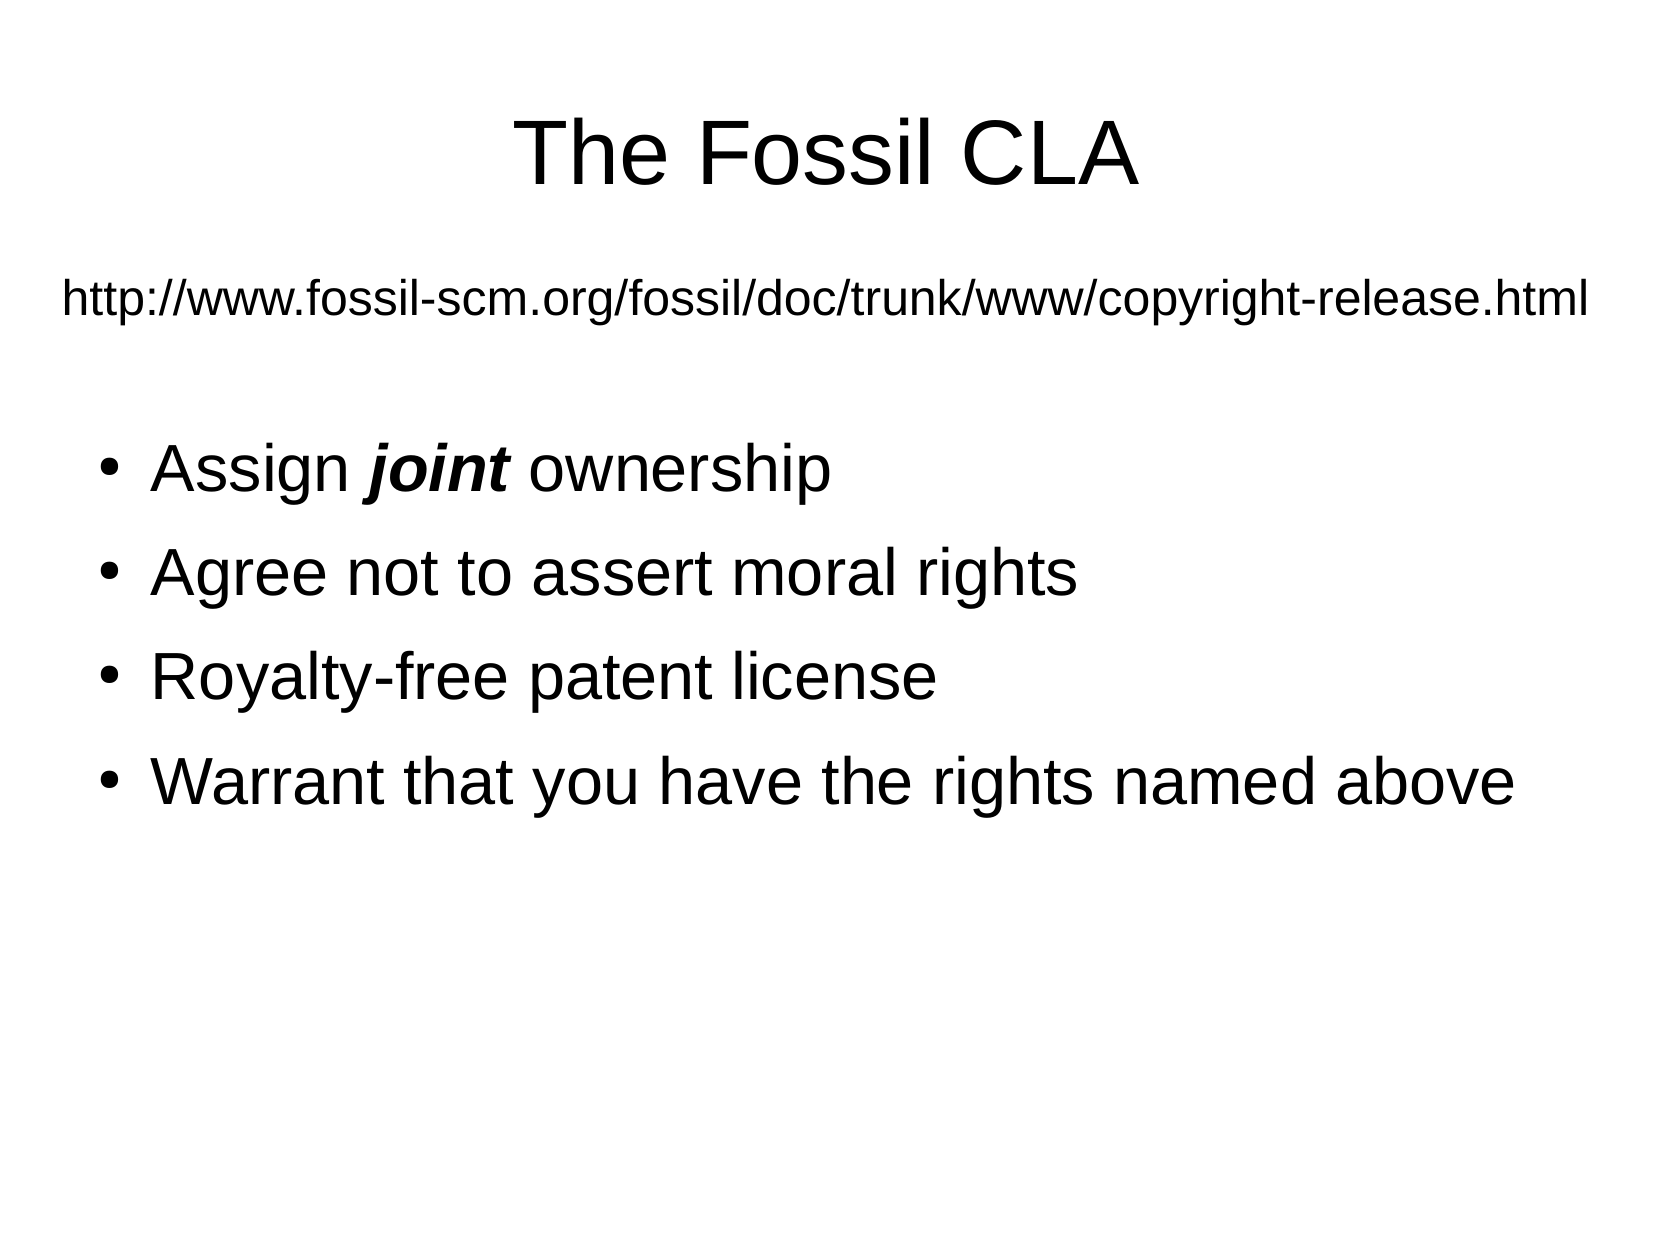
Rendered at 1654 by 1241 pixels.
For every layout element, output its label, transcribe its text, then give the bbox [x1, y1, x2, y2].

text_box http://www.fossil-scm.org/fossil/doc/trunk/www/copyright-release.html [46, 263, 1606, 334]
title The Fossil CLA [82, 49, 1571, 257]
list Assign joint ownership Agree not to assert moral rights Royalty-free patent license Warrant that you have the rights named above [80, 430, 1568, 920]
